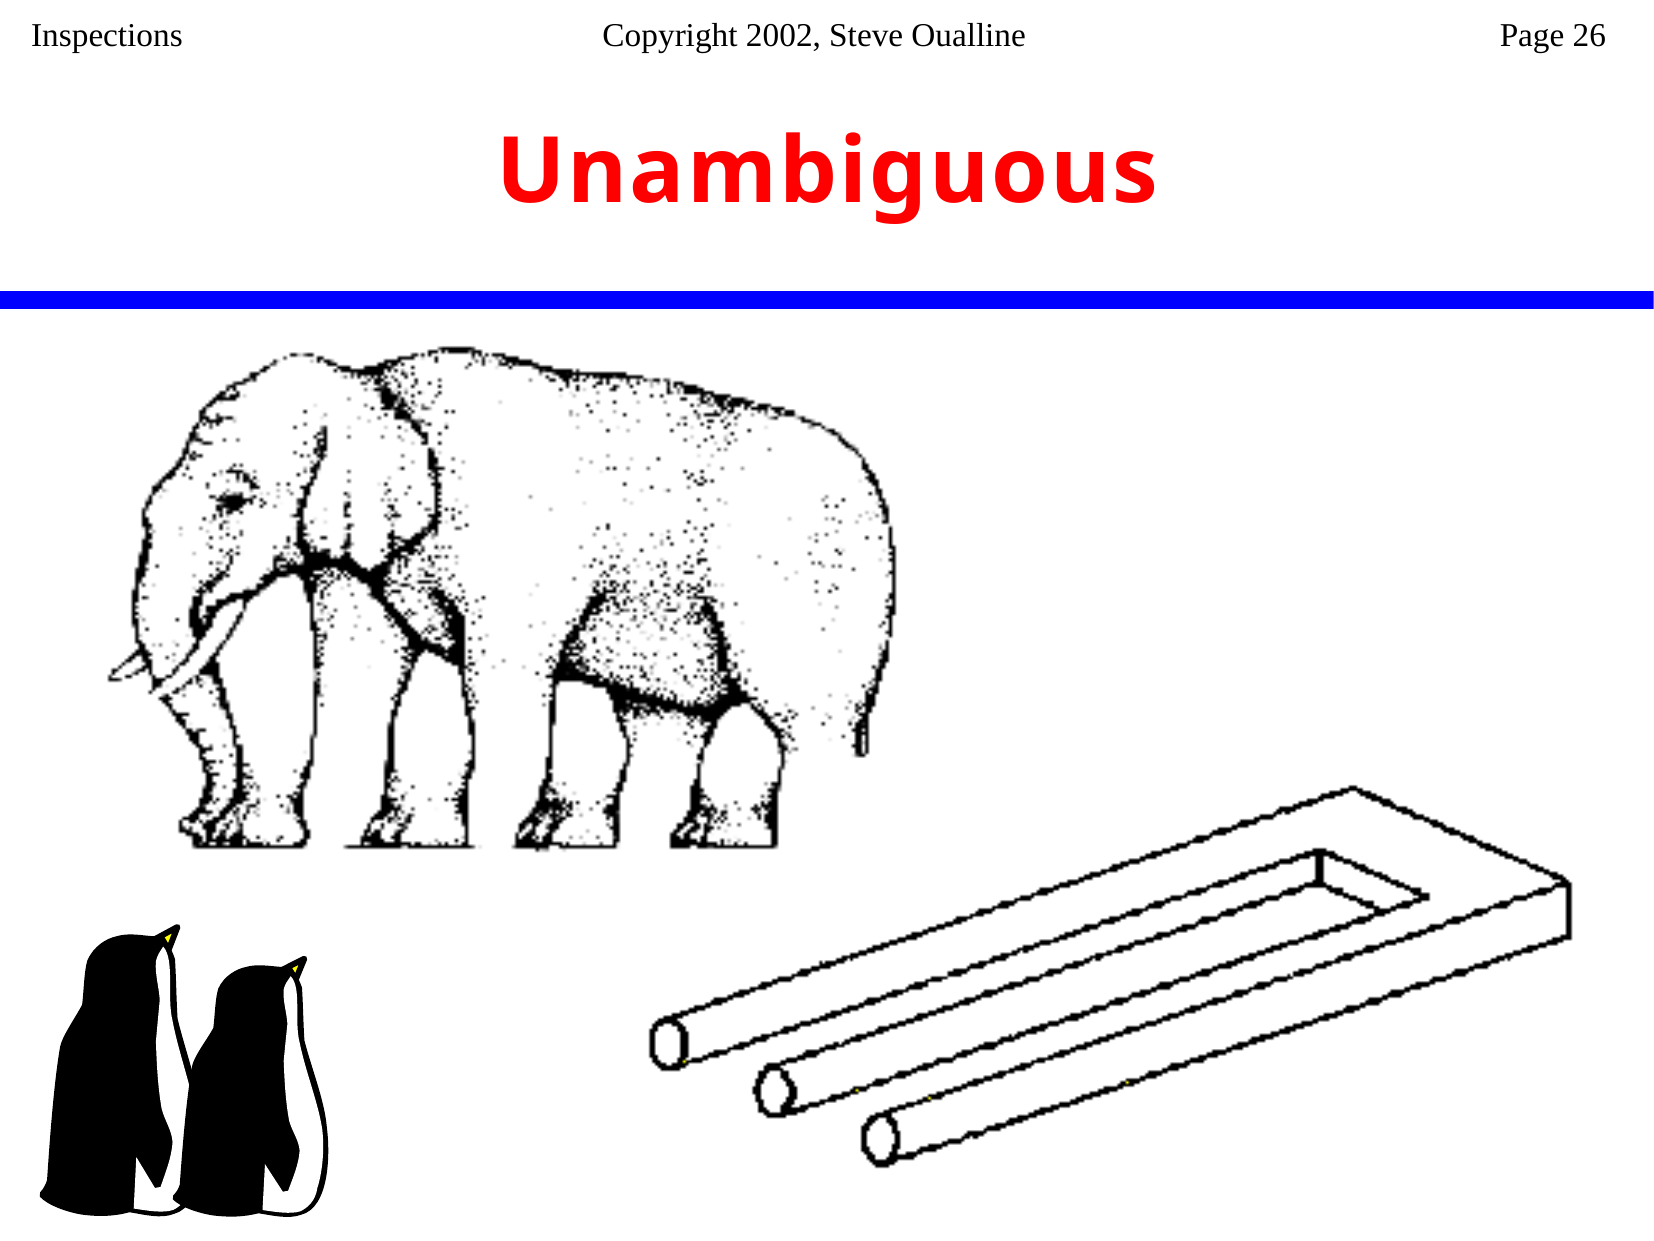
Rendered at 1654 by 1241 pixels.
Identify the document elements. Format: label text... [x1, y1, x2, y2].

picture [86, 326, 1592, 1184]
title Unambiguous [121, 66, 1534, 269]
